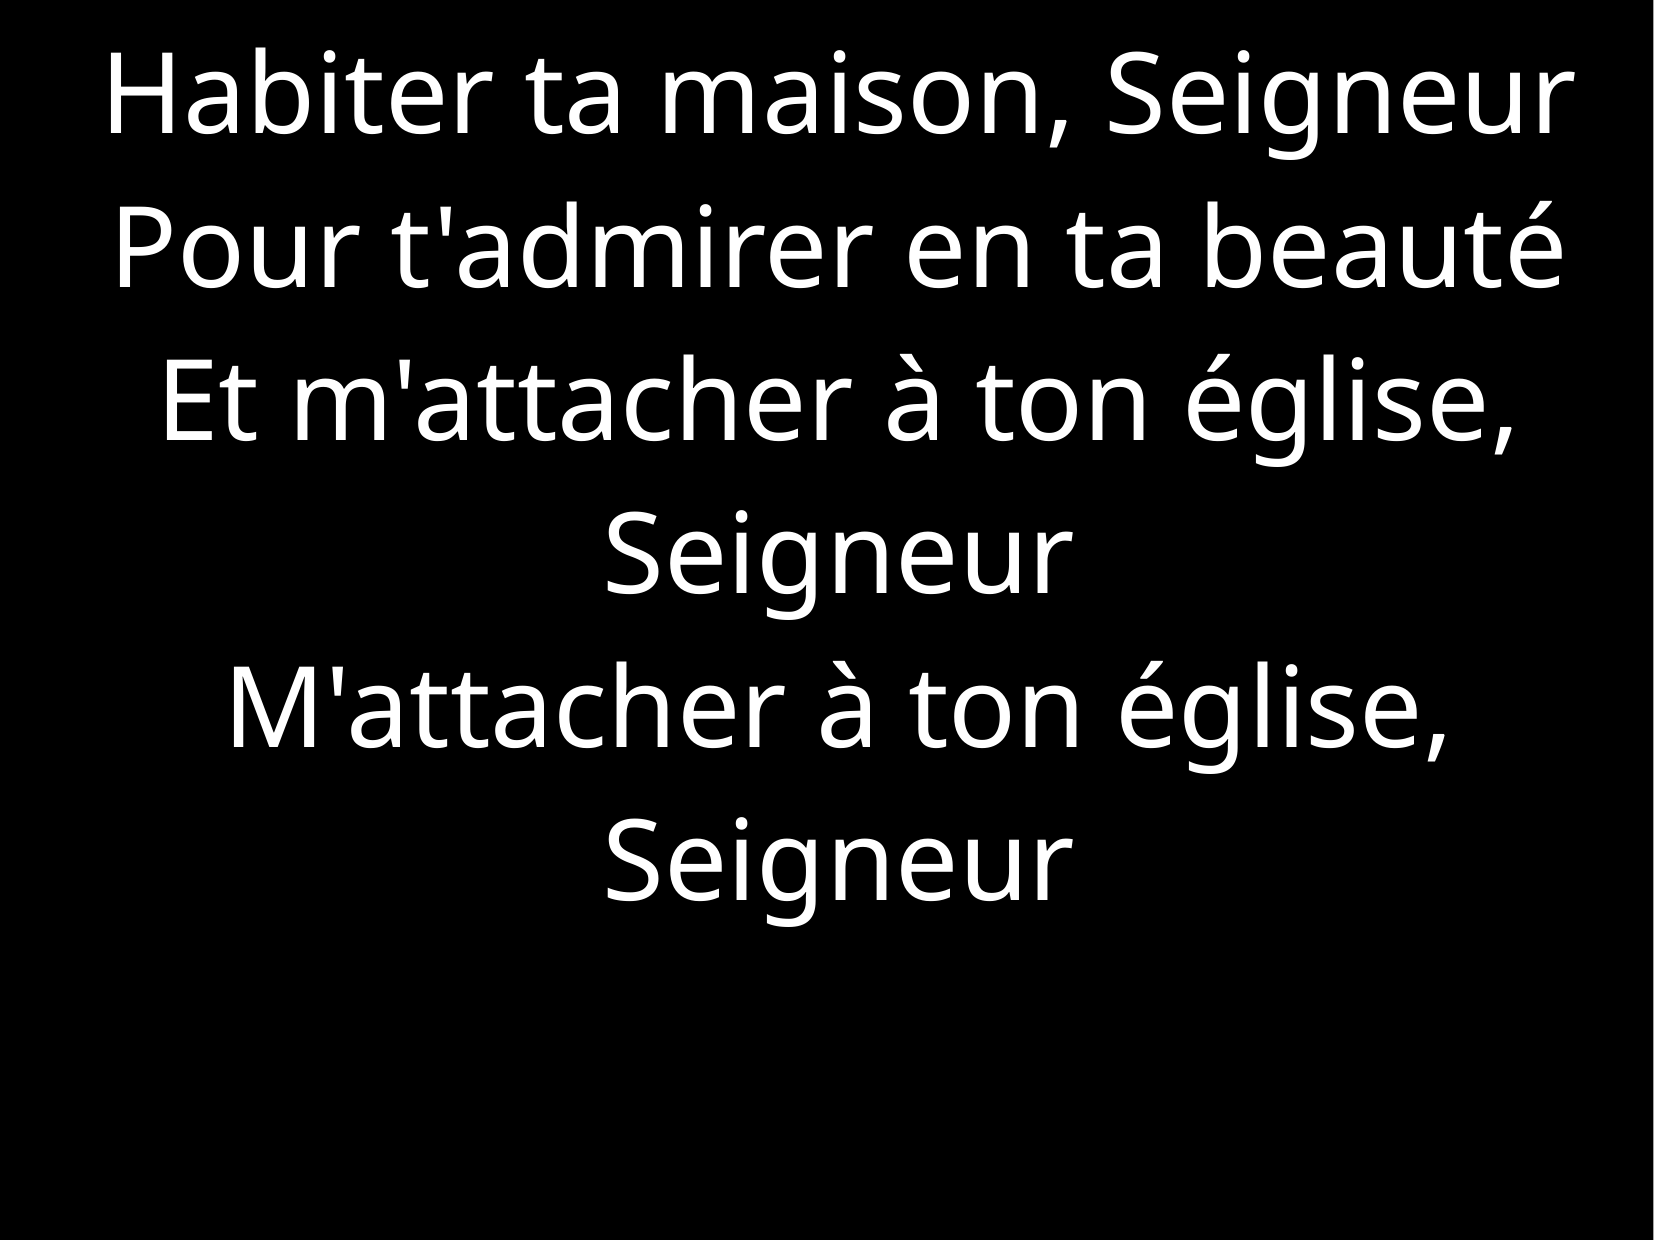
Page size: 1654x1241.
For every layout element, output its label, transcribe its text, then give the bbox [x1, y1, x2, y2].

list Habiter ta maison, Seigneur Pour t'admirer en ta beauté Et m'attacher à ton église, Seigneur M'attacher à ton église, Seigneur [95, 13, 1584, 1112]
